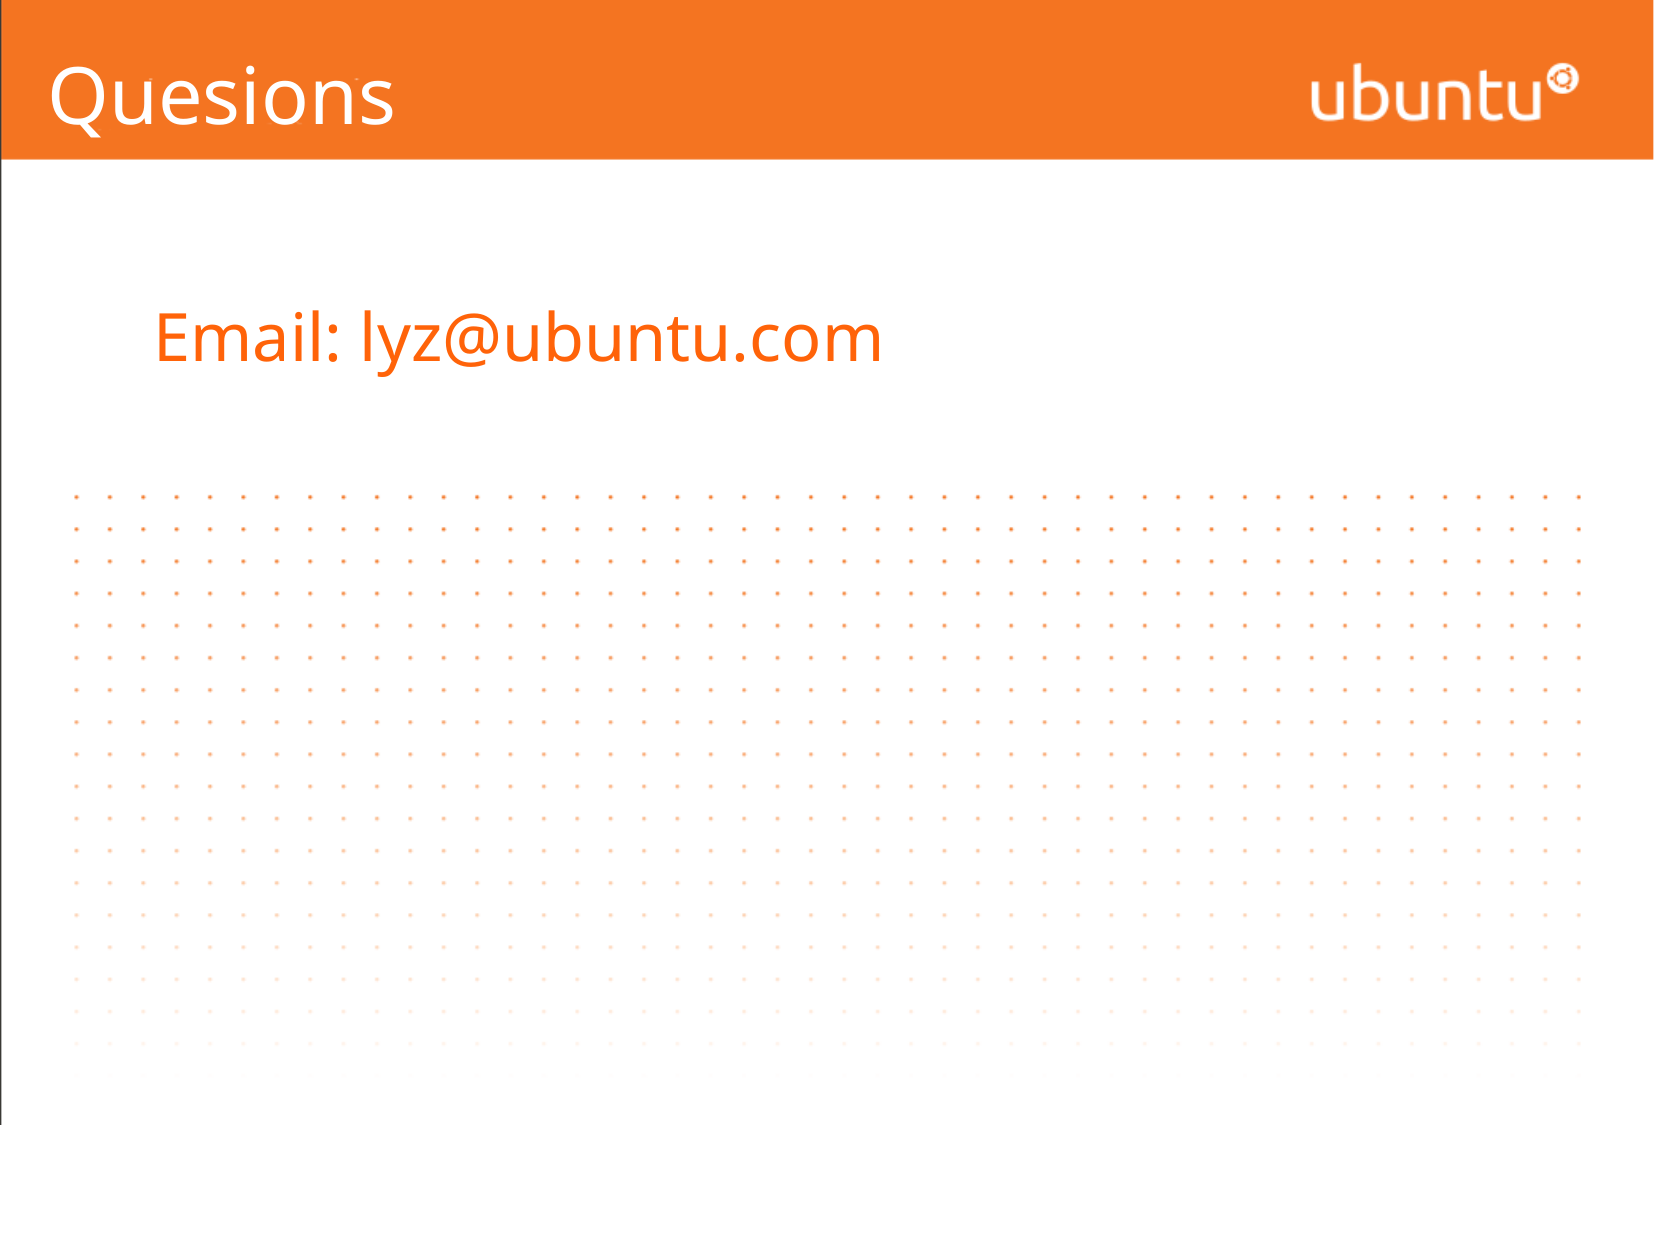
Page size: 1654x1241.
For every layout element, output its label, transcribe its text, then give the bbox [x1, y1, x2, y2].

list Email: lyz@ubuntu.com [82, 290, 1571, 1010]
title Quesions [47, 29, 1276, 158]
picture [0, 0, 1654, 1125]
